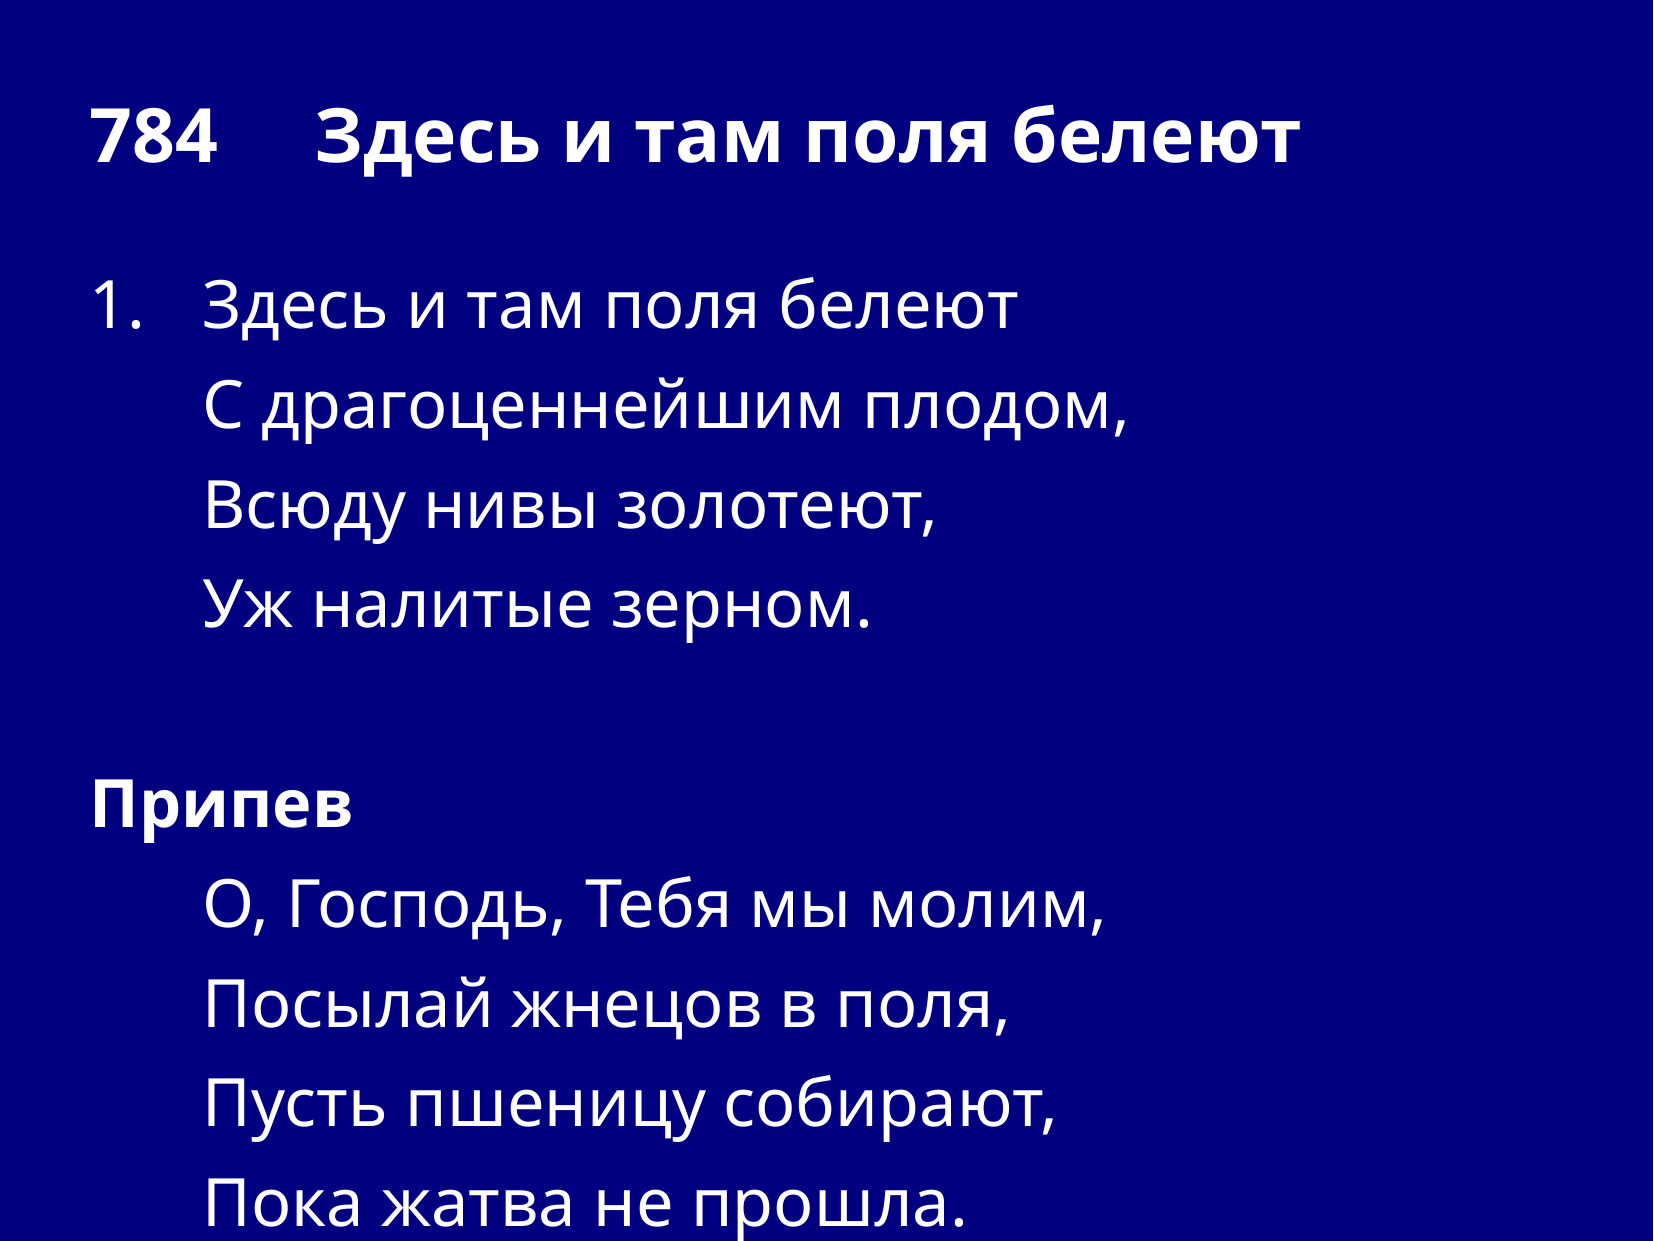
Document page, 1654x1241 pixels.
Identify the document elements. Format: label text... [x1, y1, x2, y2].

text_box 784 Здесь и там поля белеют [75, 75, 1576, 188]
text_box 1. Здесь и там поля белеют С драгоценнейшим плодом, Всюду нивы золотеют, Уж налитые зерном. Припев О, Господь, Тебя мы молим, Посылай жнецов в поля, Пусть пшеницу собирают, Пока жатва не прошла. [75, 188, 1576, 1163]
